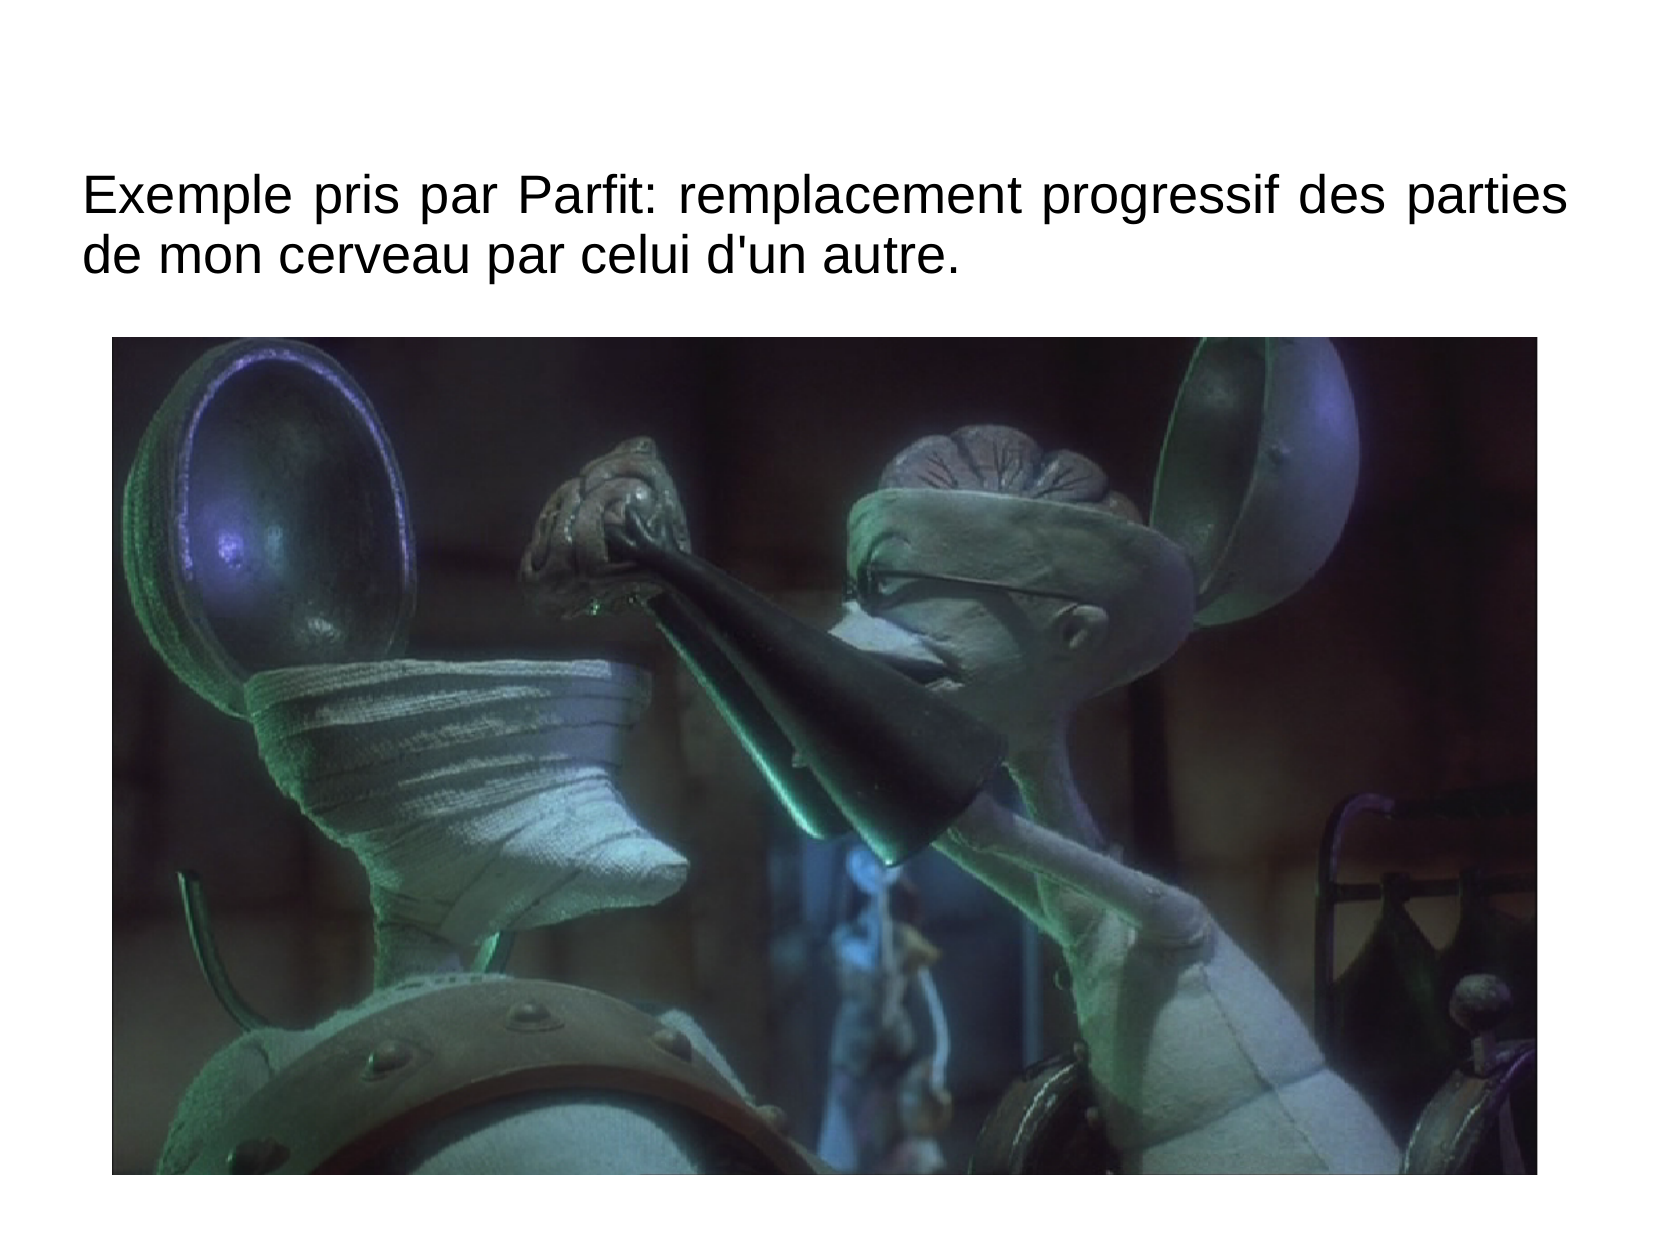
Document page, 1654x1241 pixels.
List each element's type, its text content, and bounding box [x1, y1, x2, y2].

subtitle Exemple pris par Parfit: remplacement progressif des parties de mon cerveau par celui d'un autre. [82, 112, 1571, 338]
picture [112, 337, 1538, 1175]
